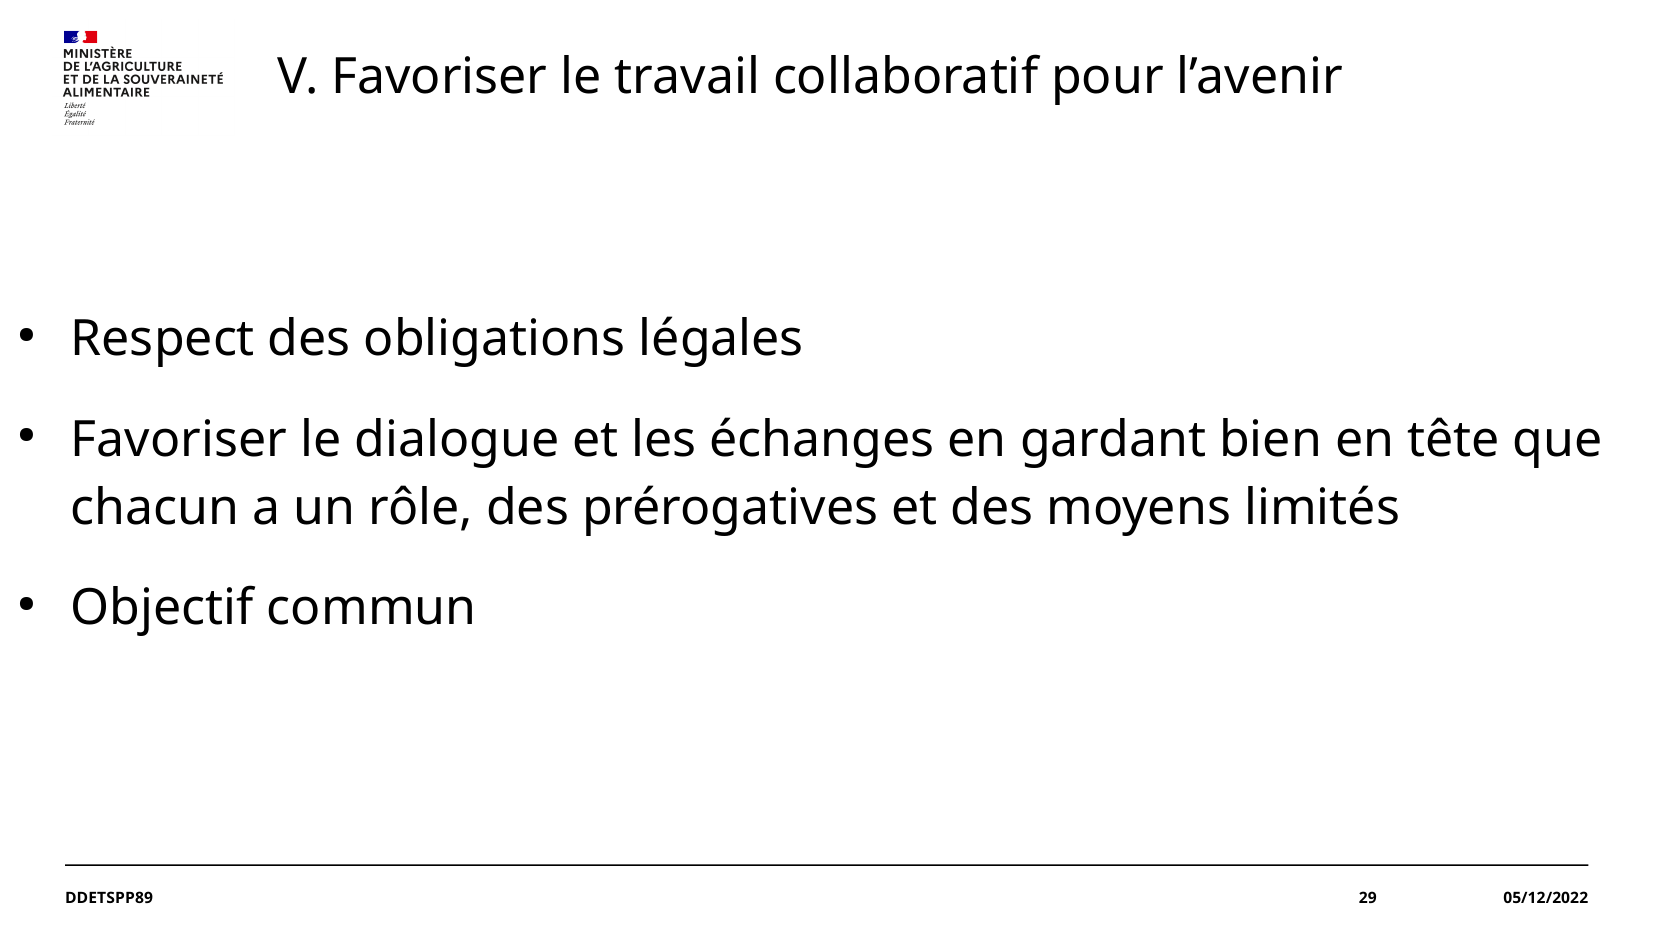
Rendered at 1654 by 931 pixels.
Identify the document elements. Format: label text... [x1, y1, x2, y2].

slide_number 05/12/2022 [1377, 864, 1589, 931]
list Respect des obligations légales Favoriser le dialogue et les échanges en gardant bien en tête que chacun a un rôle, des prérogatives et des moyens limités Objectif commun [0, 236, 1654, 827]
slide_number 29 [1132, 864, 1377, 931]
footer DDETSPP89 [65, 864, 1132, 931]
title V. Favoriser le travail collaboratif pour l’avenir [206, 0, 1654, 148]
picture [52, 19, 206, 136]
